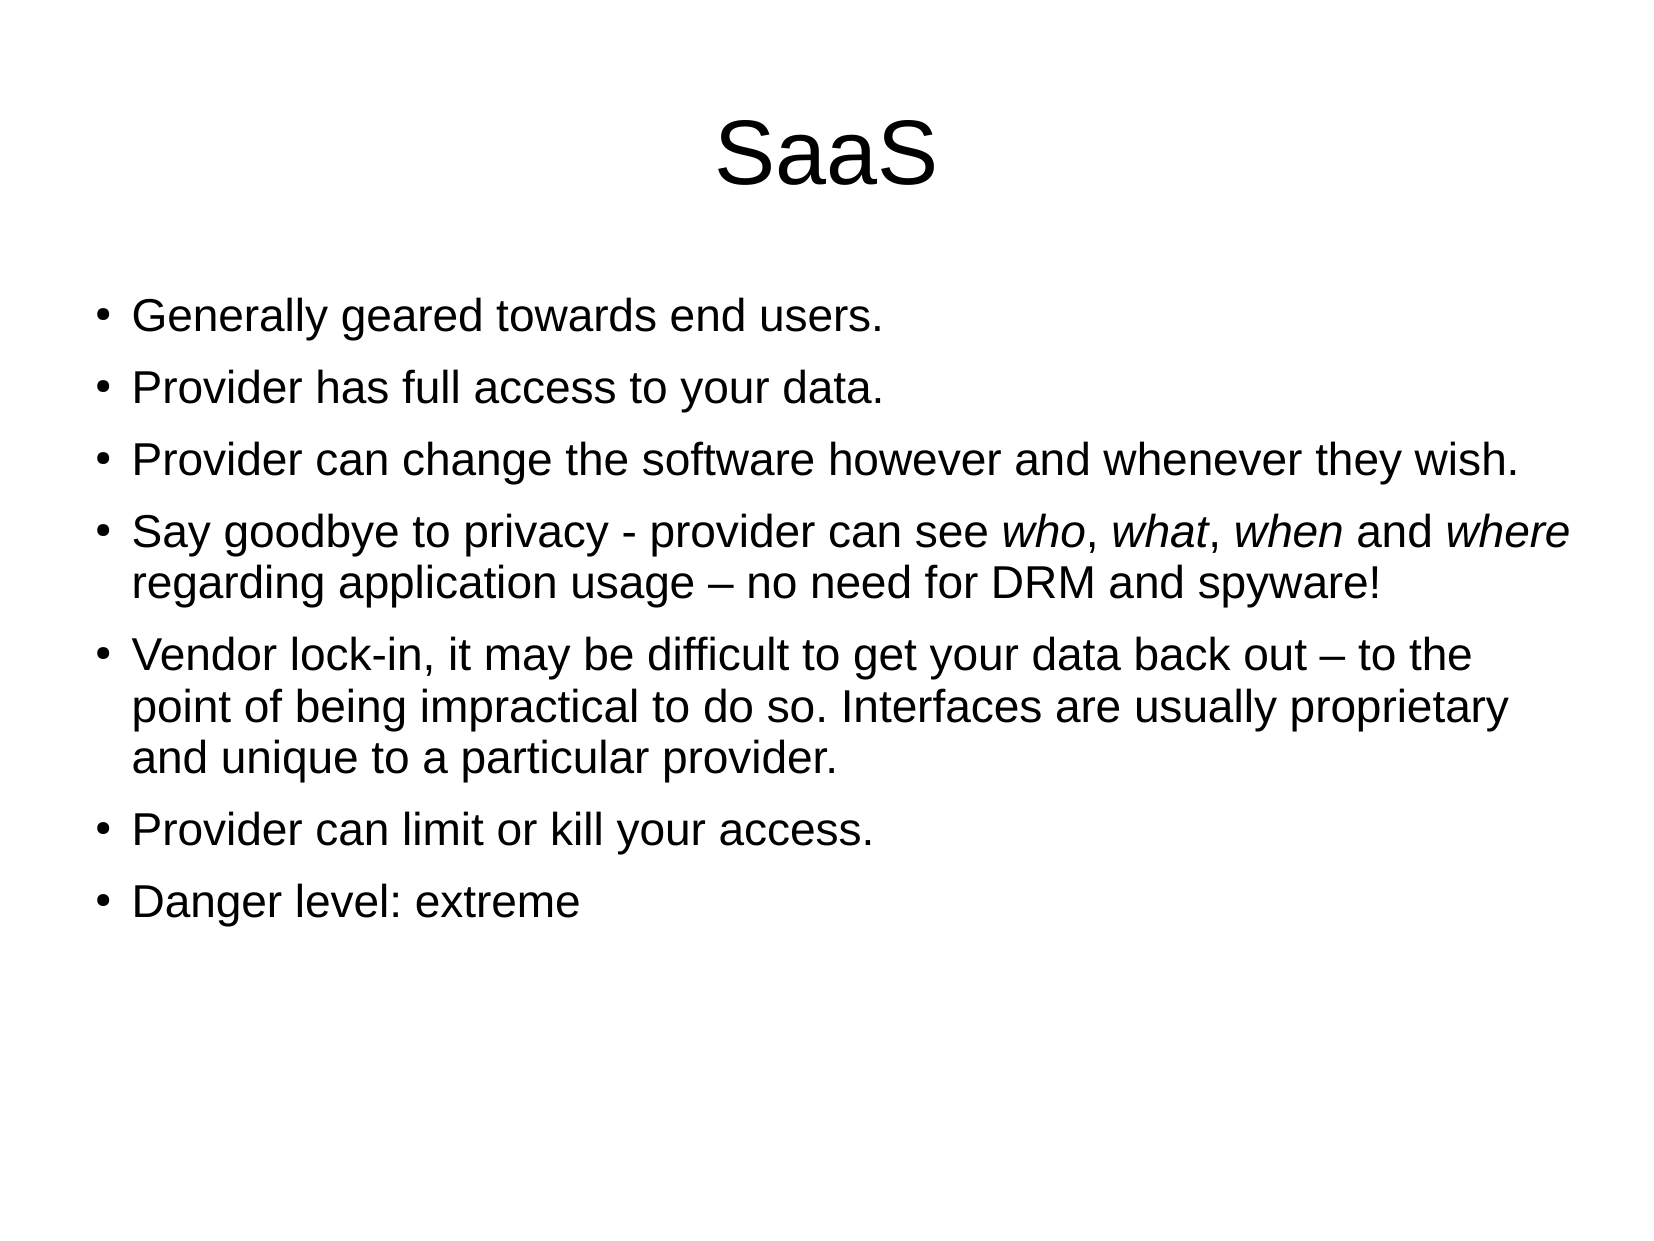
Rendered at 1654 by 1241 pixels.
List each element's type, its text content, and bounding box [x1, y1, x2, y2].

list Generally geared towards end users. Provider has full access to your data. Provider can change the software however and whenever they wish. Say goodbye to privacy - provider can see who, what, when and where regarding application usage – no need for DRM and spyware! Vendor lock-in, it may be difficult to get your data back out – to the point of being impractical to do so. Interfaces are usually proprietary and unique to a particular provider. Provider can limit or kill your access. Danger level: extreme [82, 290, 1571, 1010]
title SaaS [82, 49, 1571, 257]
